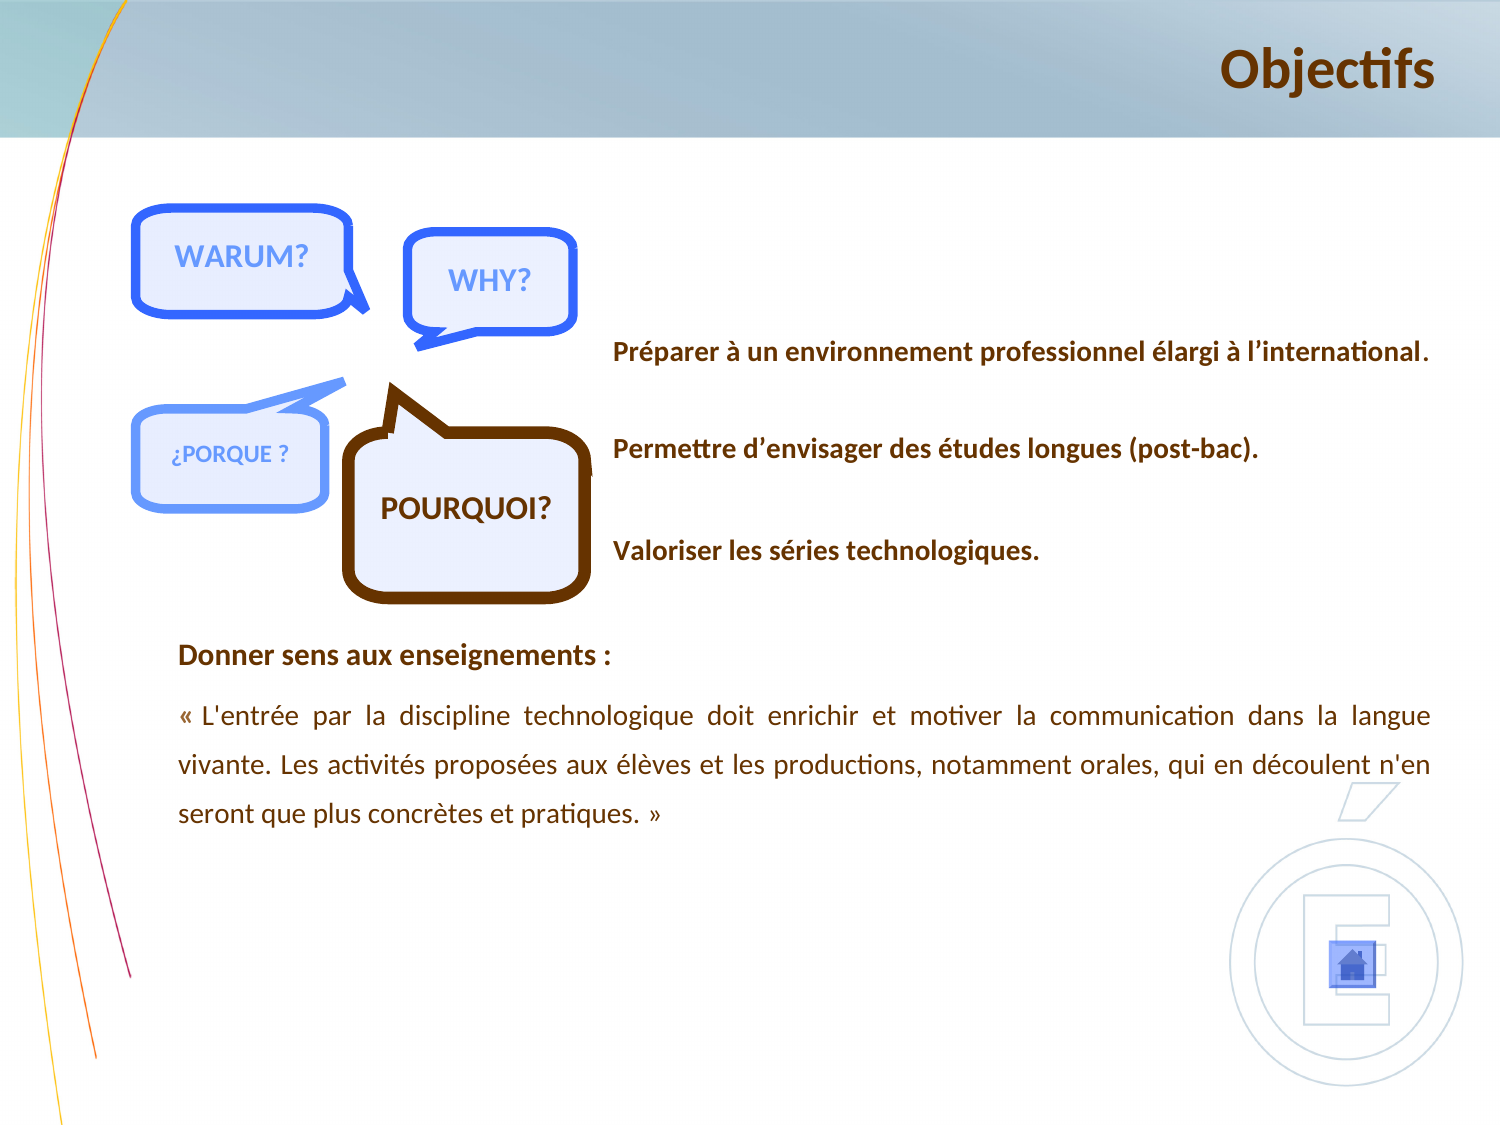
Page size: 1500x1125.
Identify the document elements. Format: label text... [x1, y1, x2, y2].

title Objectifs [312, 0, 1451, 160]
list Préparer à un environnement professionnel élargi à l’international. Permettre d’envisager des études longues (post-bac). Valoriser les séries technologiques. Donner sens aux enseignements : « L'entrée par la discipline technologique doit enrichir et motiver la communication dans la langue vivante. Les activités proposées aux élèves et les productions, notamment orales, qui en découlent n'en seront que plus concrètes et pratiques. » [88, 302, 1447, 929]
text_box ¿PORQUE ? [135, 381, 345, 509]
picture [0, 0, 1500, 1125]
text_box WHY? [407, 231, 573, 348]
text_box POURQUOI? [348, 393, 585, 598]
text_box WARUM? [135, 208, 366, 315]
text_box [1329, 940, 1377, 989]
